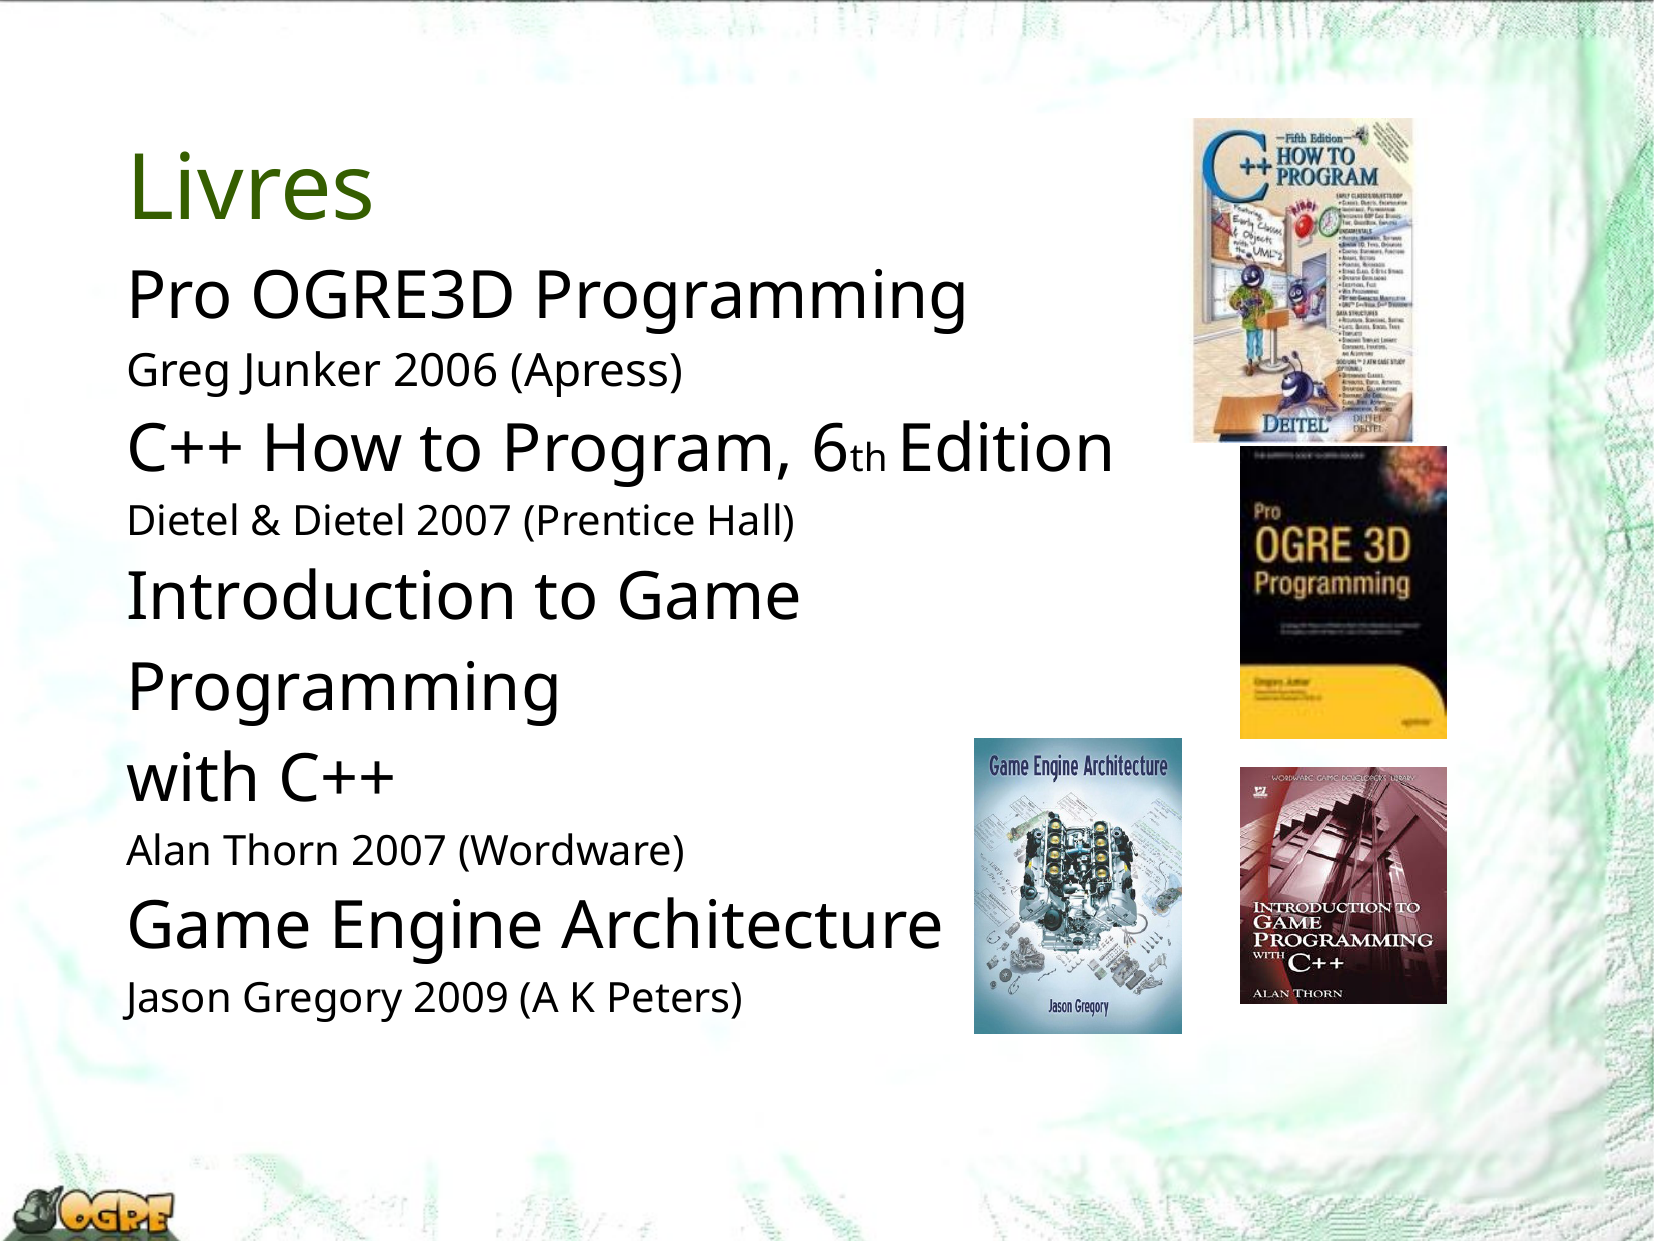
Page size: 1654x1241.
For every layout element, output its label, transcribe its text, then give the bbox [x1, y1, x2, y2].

picture [0, 0, 1654, 1241]
text_box Livres Pro OGRE3D Programming Greg Junker 2006 (Apress) C++ How to Program, 6th Edition Dietel & Dietel 2007 (Prentice Hall) Introduction to Game Programming with C++ Alan Thorn 2007 (Wordware) Game Engine Architecture Jason Gregory 2009 (A K Peters) [111, 114, 1182, 798]
